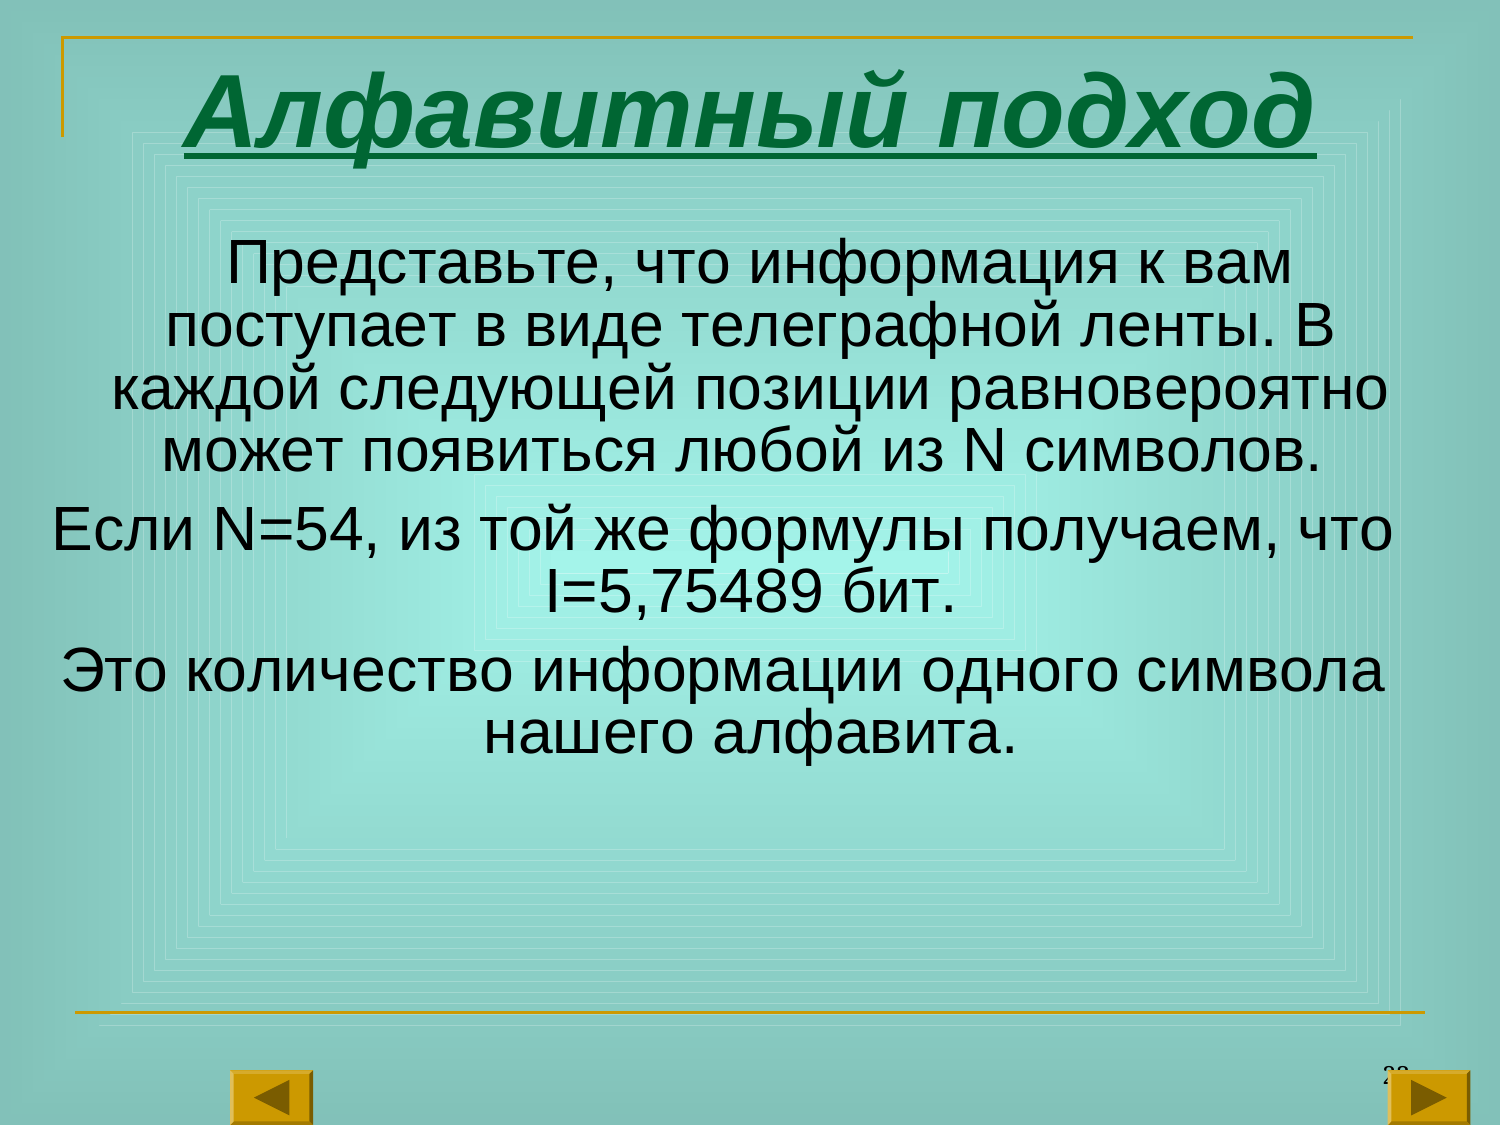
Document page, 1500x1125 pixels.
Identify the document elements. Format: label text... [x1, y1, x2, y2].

text_box [232, 1070, 314, 1125]
title Алфавитный подход [0, 45, 1500, 233]
list Представьте, что информация к вам поступает в виде телеграфной ленты. В каждой следующей позиции равновероятно может появиться любой из N символов. Если N=54, из той же формулы получаем, что I=5,75489 бит. Это количество информации одного символа нашего алфавита. [0, 225, 1447, 1065]
text_box [1389, 1070, 1471, 1125]
